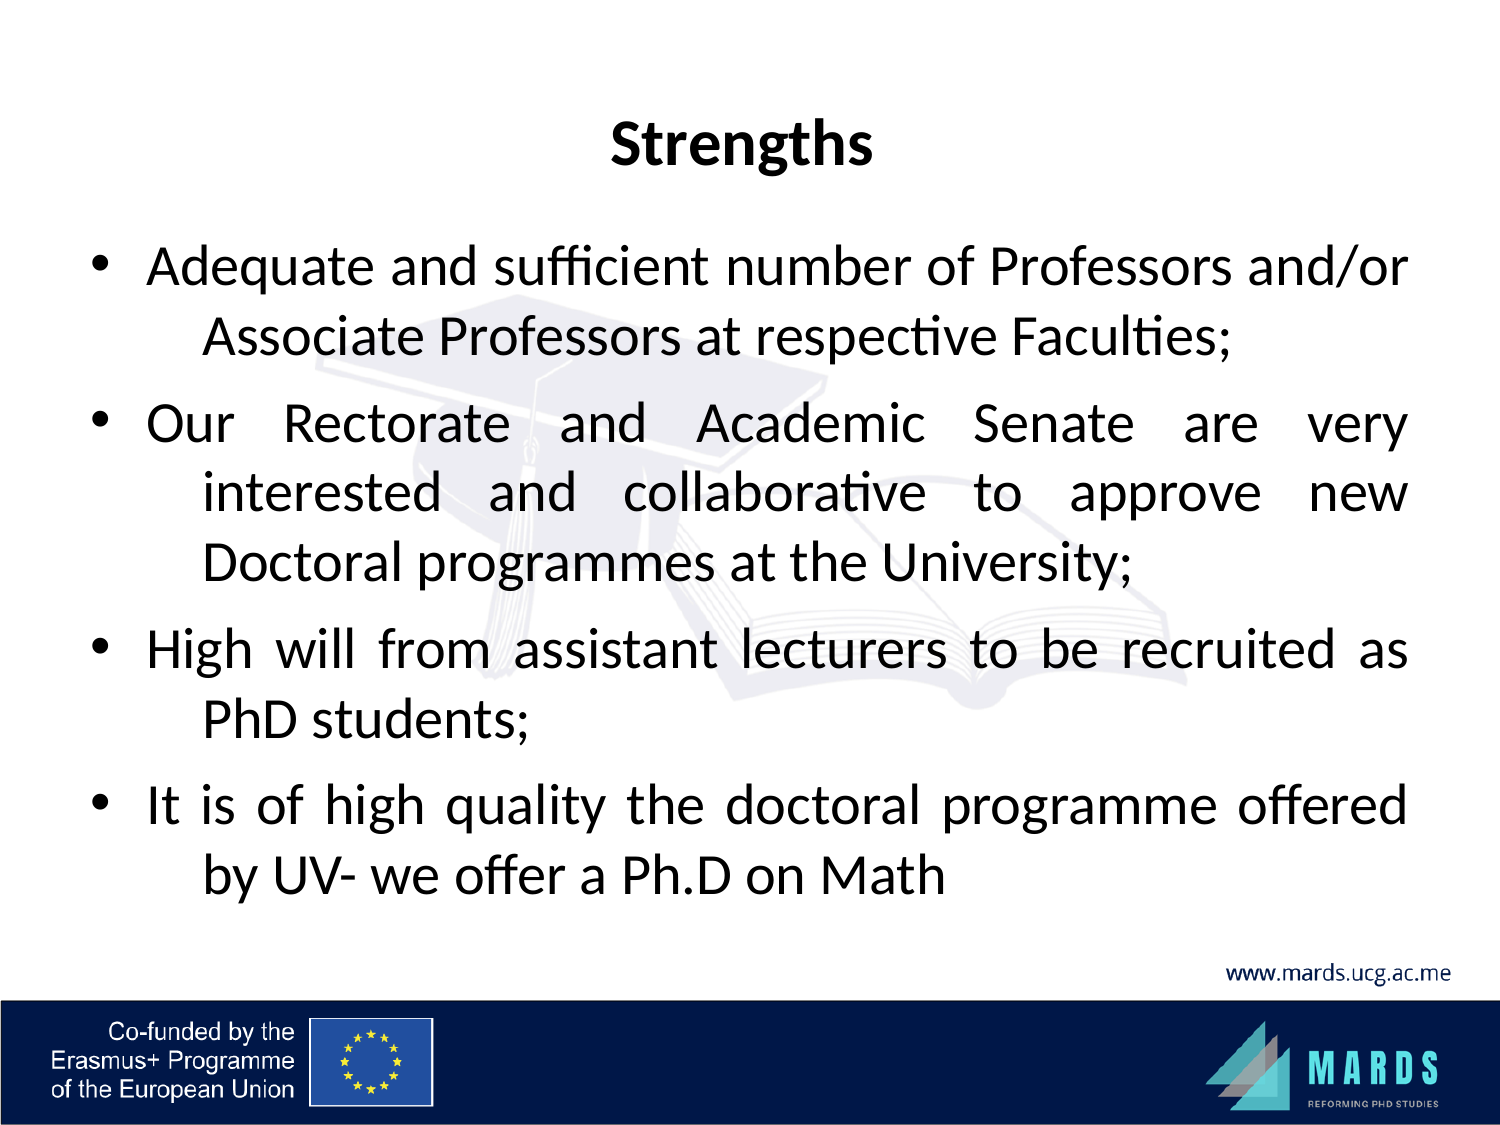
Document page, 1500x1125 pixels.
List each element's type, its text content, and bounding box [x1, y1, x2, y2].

title Strengths [75, 45, 1426, 219]
list Adequate and sufficient number of Professors and/or Associate Professors at respective Faculties; Our Rectorate and Academic Senate are very interested and collaborative to approve new Doctoral programmes at the University; High will from assistant lecturers to be recruited as PhD students; It is of high quality the doctoral programme offered by UV- we offer a Ph.D on Math [75, 219, 1426, 963]
